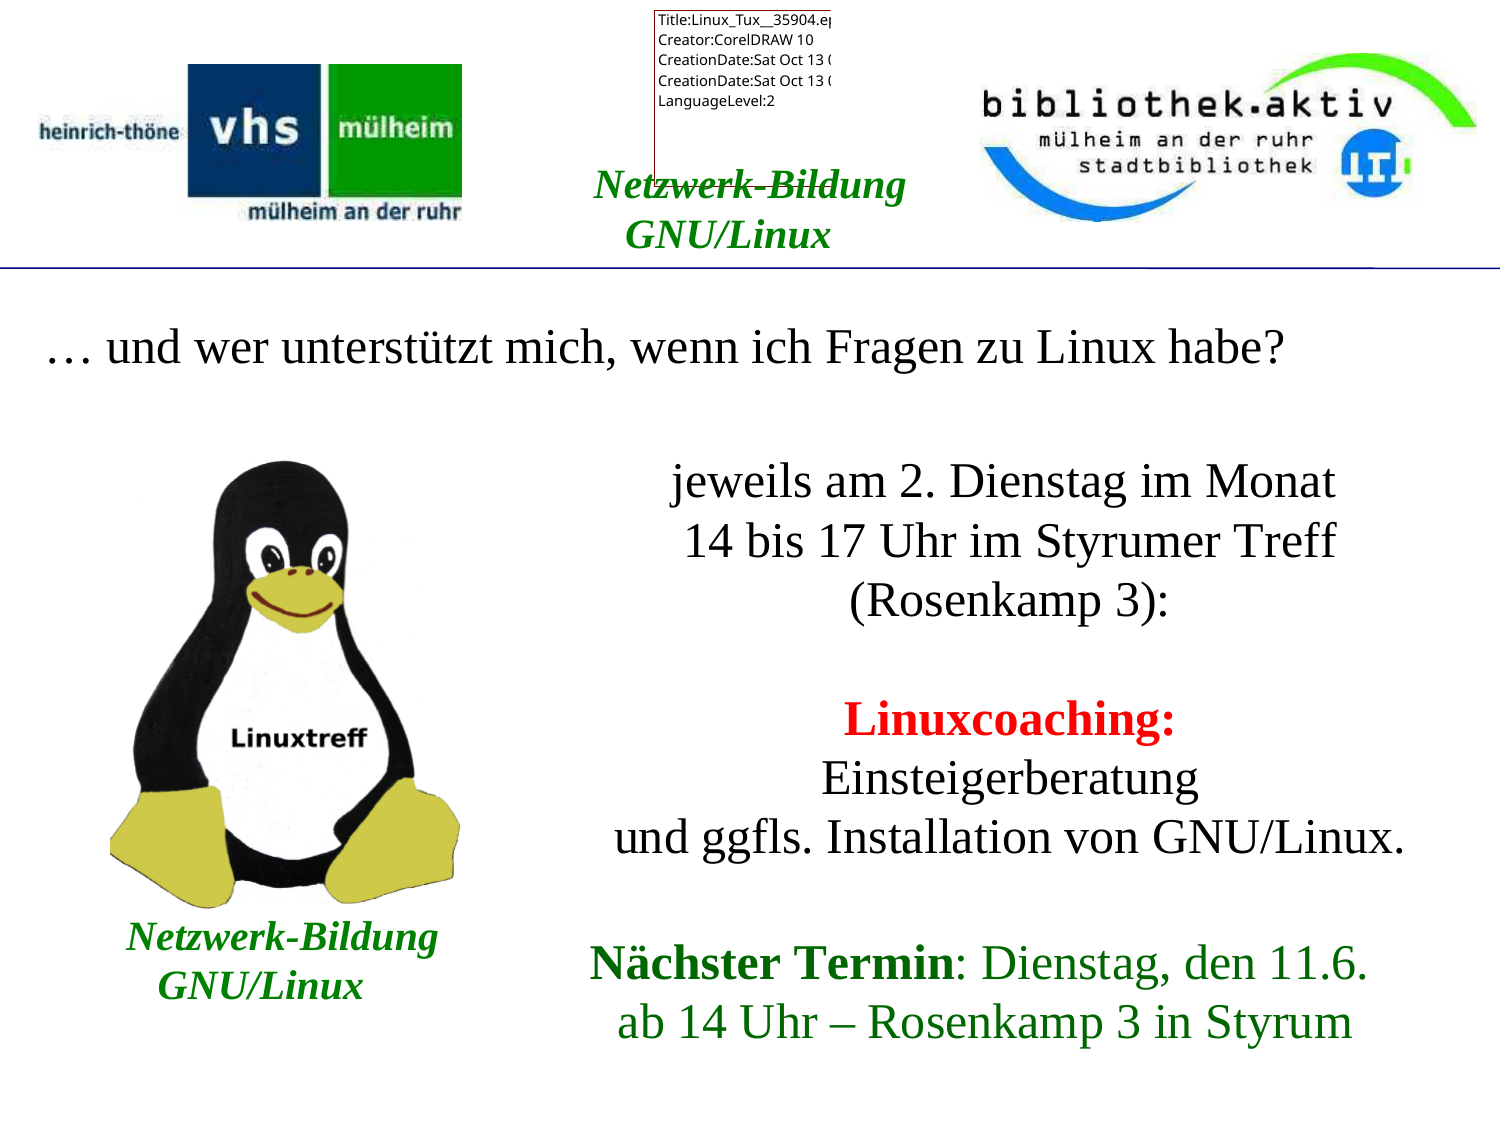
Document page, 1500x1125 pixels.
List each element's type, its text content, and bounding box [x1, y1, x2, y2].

text_box Nächster Termin: Dienstag, den 11.6. ab 14 Uhr – Rosenkamp 3 in Styrum [503, 924, 1468, 1059]
text_box jeweils am 2. Dienstag im Monat 14 bis 17 Uhr im Styrumer Treff (Rosenkamp 3): Linuxcoaching: Einsteigerberatung und ggfls. Installation von GNU/Linux. [554, 442, 1467, 874]
text_box Netzwerk-Bildung GNU/Linux [578, 151, 934, 267]
picture [980, 53, 1477, 222]
picture [38, 64, 462, 221]
text_box Netzwerk-Bildung GNU/Linux [111, 913, 462, 1018]
picture [653, 8, 831, 151]
picture [110, 456, 462, 913]
text_box … und wer unterstützt mich, wenn ich Fragen zu Linux habe? [29, 308, 1388, 443]
